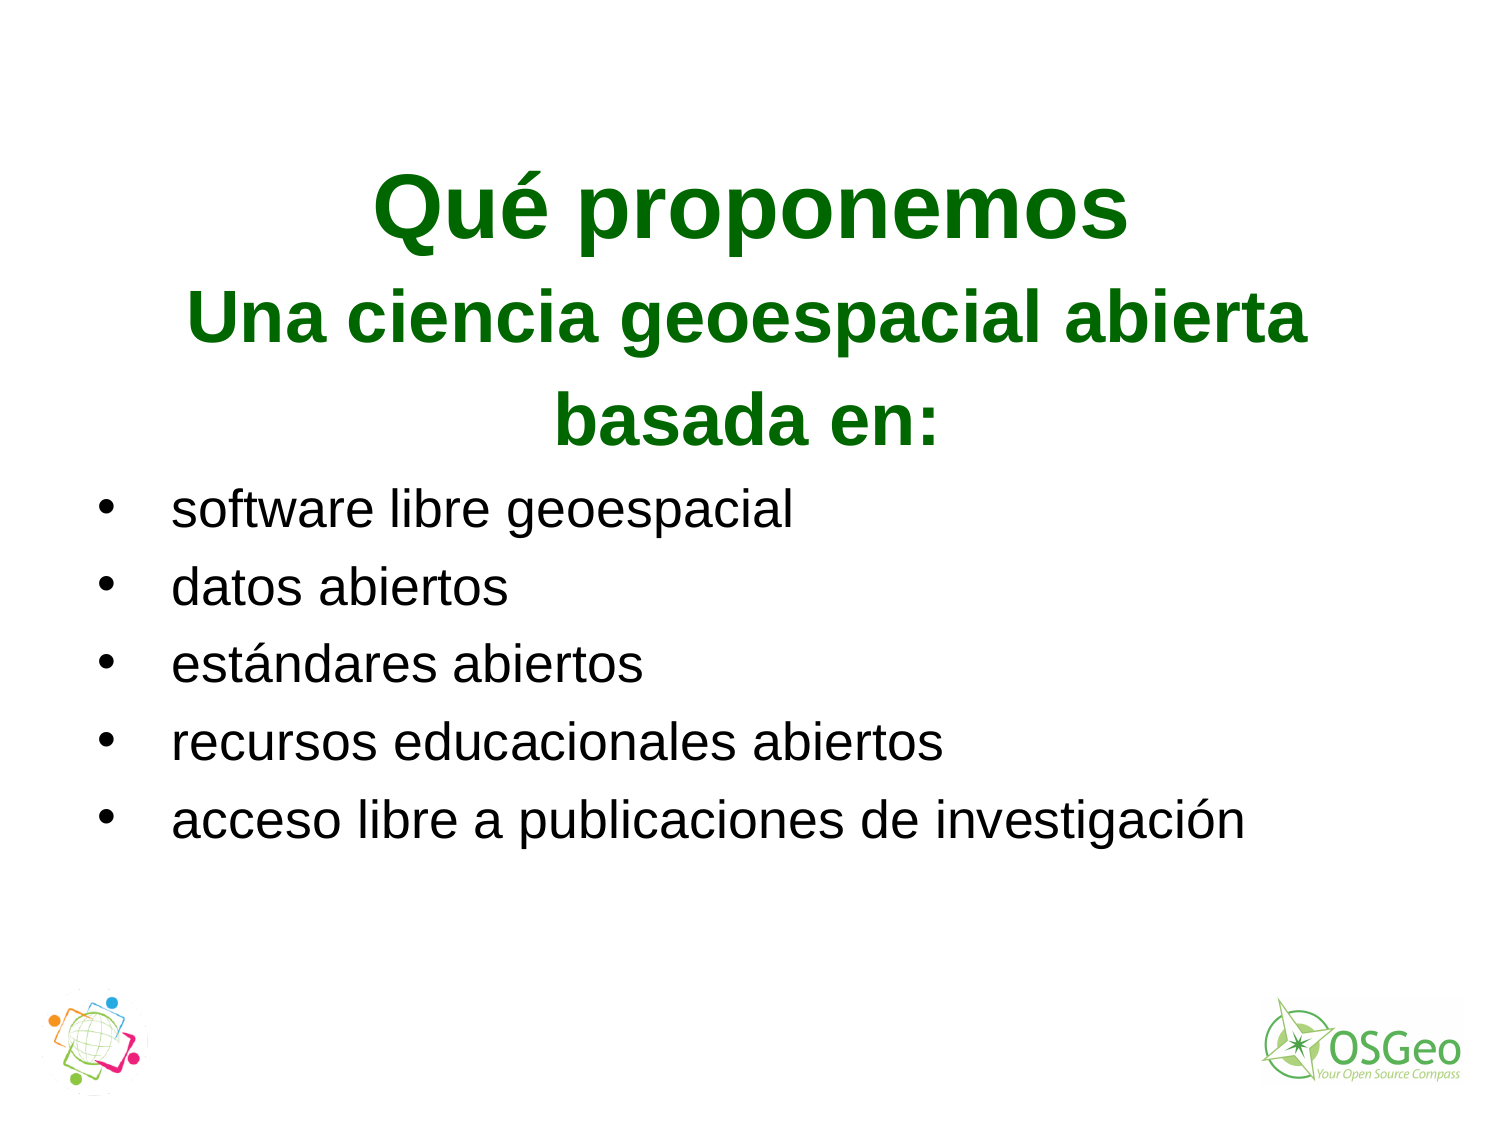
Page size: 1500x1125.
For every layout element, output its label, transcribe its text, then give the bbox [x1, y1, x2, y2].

picture [1261, 997, 1463, 1085]
title Qué proponemos [76, 119, 1427, 285]
picture [40, 987, 148, 1096]
list Una ciencia geoespacial abierta basada en: software libre geoespacial datos abiertos estándares abiertos recursos educacionales abiertos acceso libre a publicaciones de investigación [82, 261, 1433, 863]
